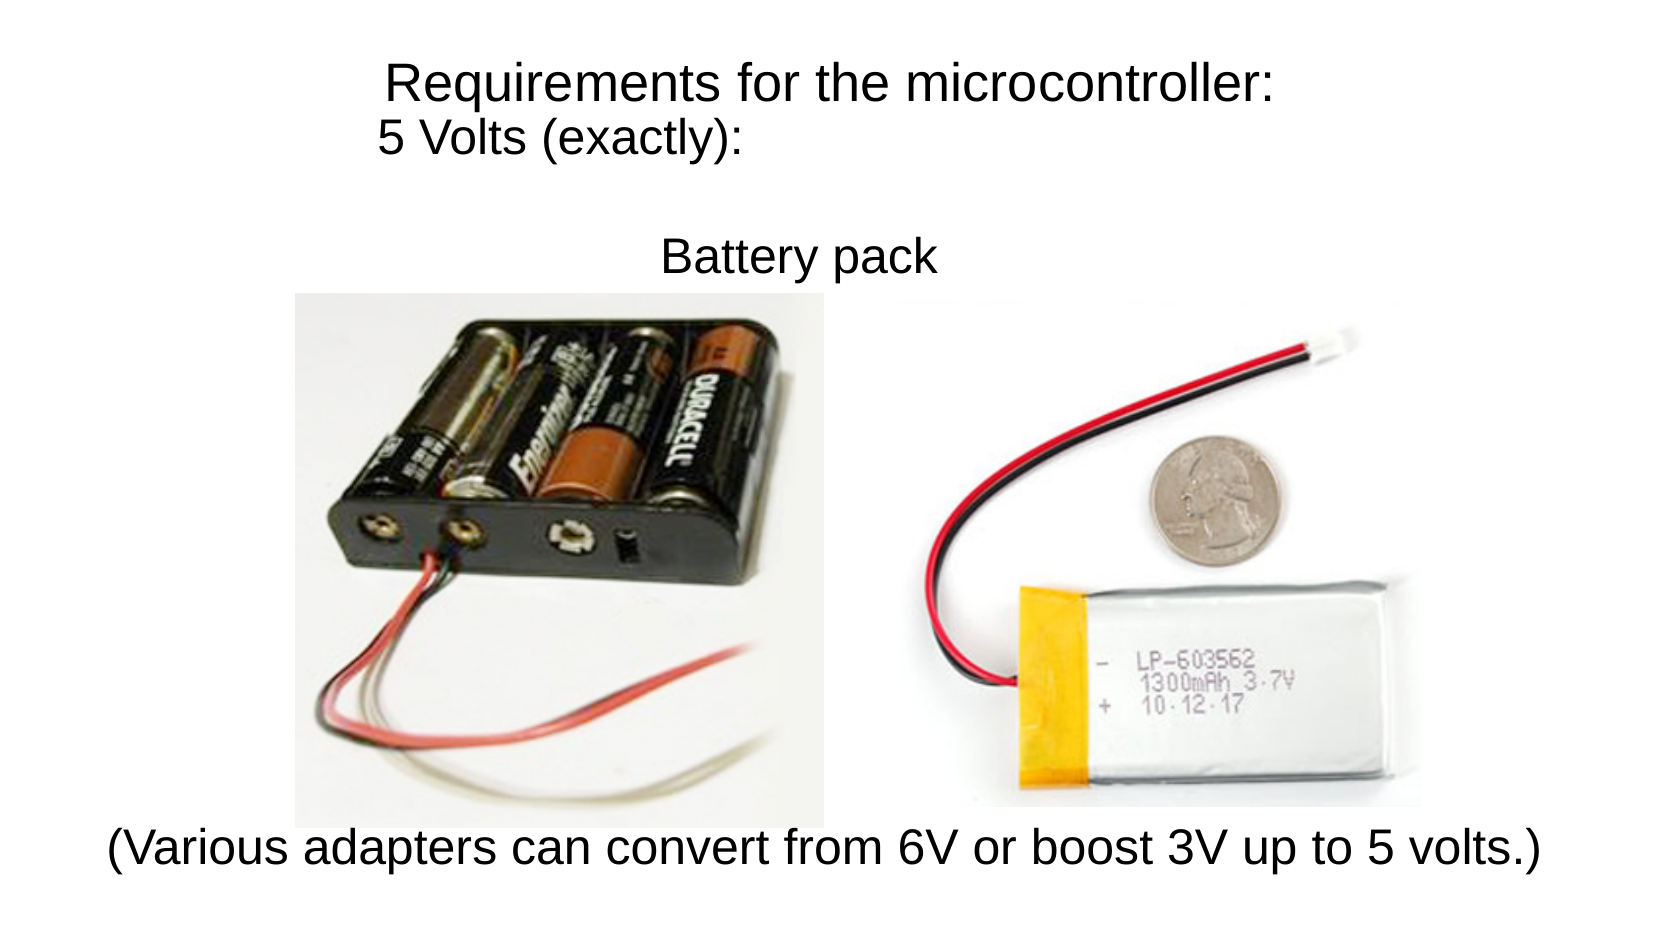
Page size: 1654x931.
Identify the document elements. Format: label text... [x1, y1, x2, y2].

picture [295, 293, 824, 791]
title 5 Volts (exactly): [326, 109, 796, 166]
picture [900, 301, 1421, 791]
title Battery pack [512, 228, 1086, 285]
title Requirements for the microcontroller: [182, 45, 1479, 120]
title (Various adapters can convert from 6V or boost 3V up to 5 volts.) [75, 791, 1576, 903]
